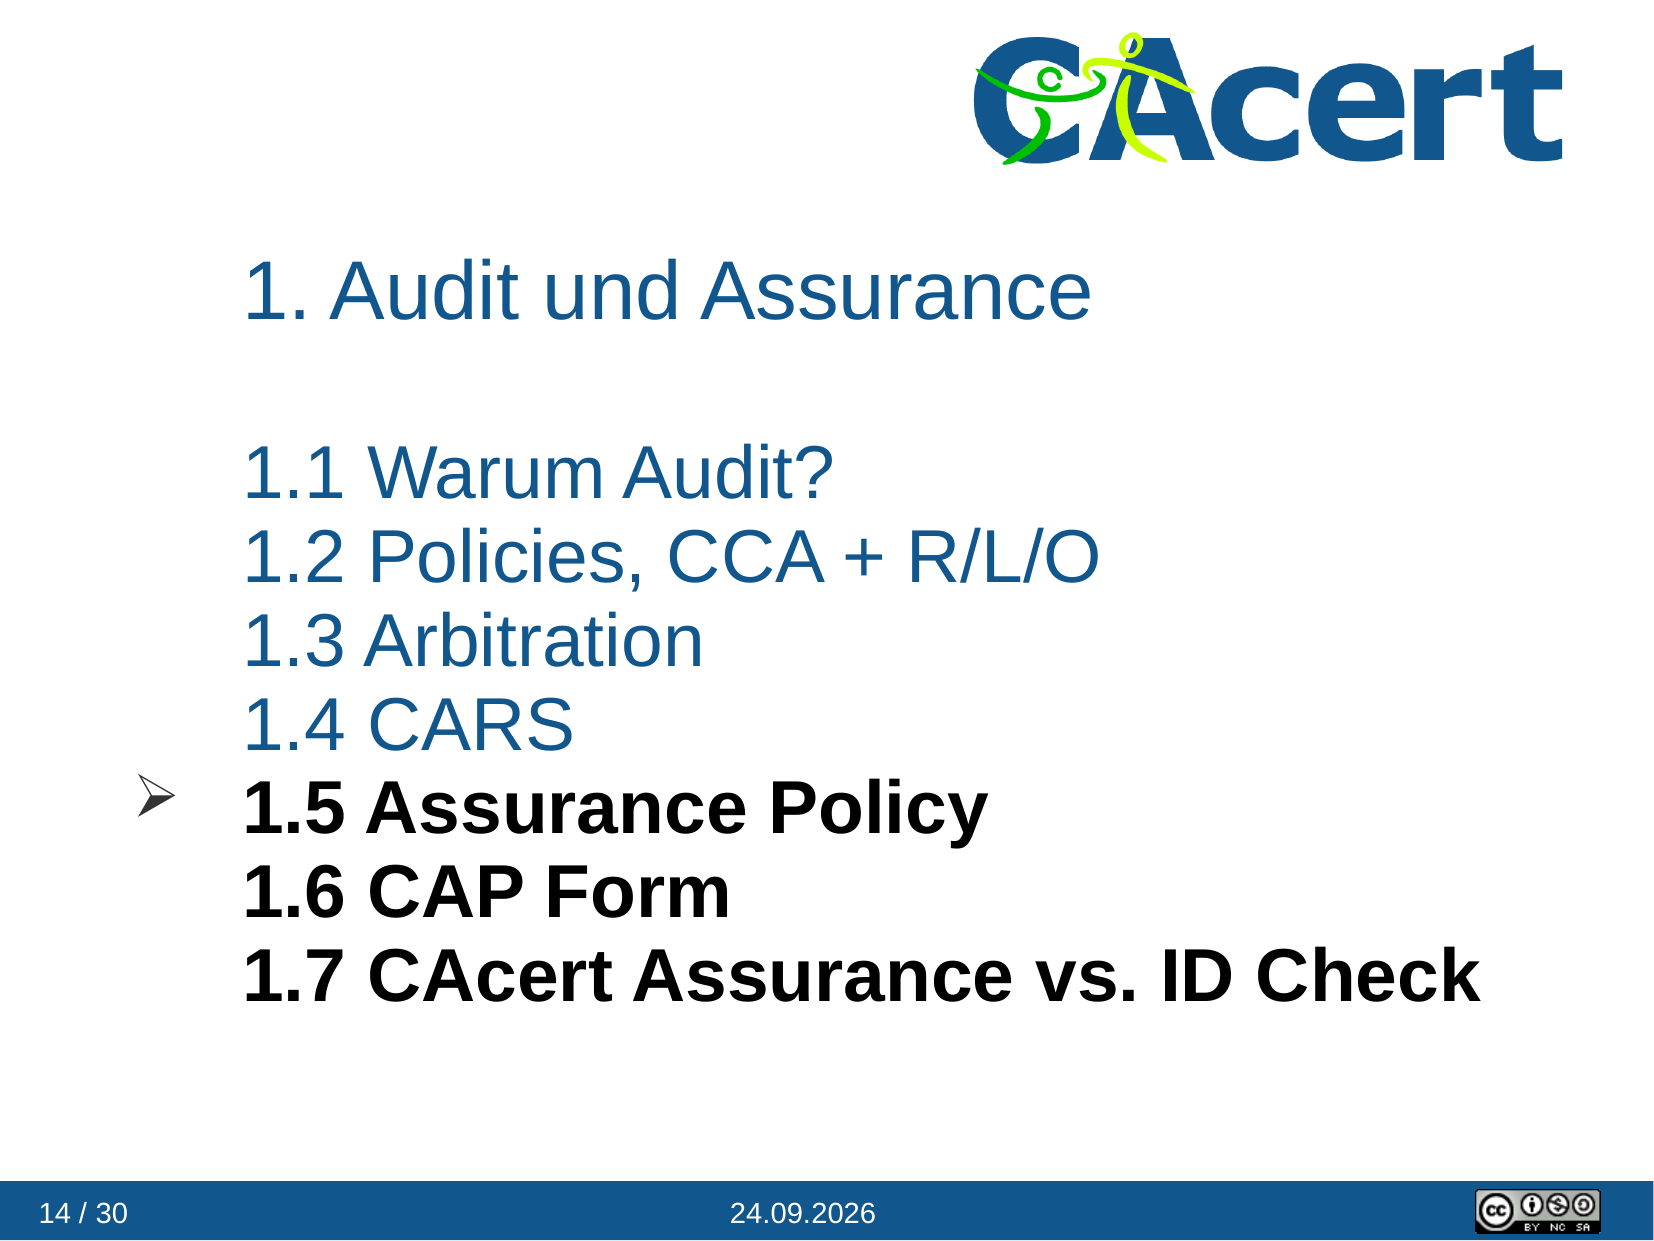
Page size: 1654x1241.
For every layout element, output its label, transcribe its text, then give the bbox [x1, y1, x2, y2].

text_box [65, 232, 237, 1025]
title 1. Audit und Assurance 1.1 Warum Audit? 1.2 Policies, CCA + R/L/O 1.3 Arbitration 1.4 CARS 1.5 Assurance Policy 1.6 CAP Form 1.7 CAcert Assurance vs. ID Check [242, 244, 1565, 1018]
picture [1475, 1189, 1601, 1234]
picture [972, 30, 1564, 166]
